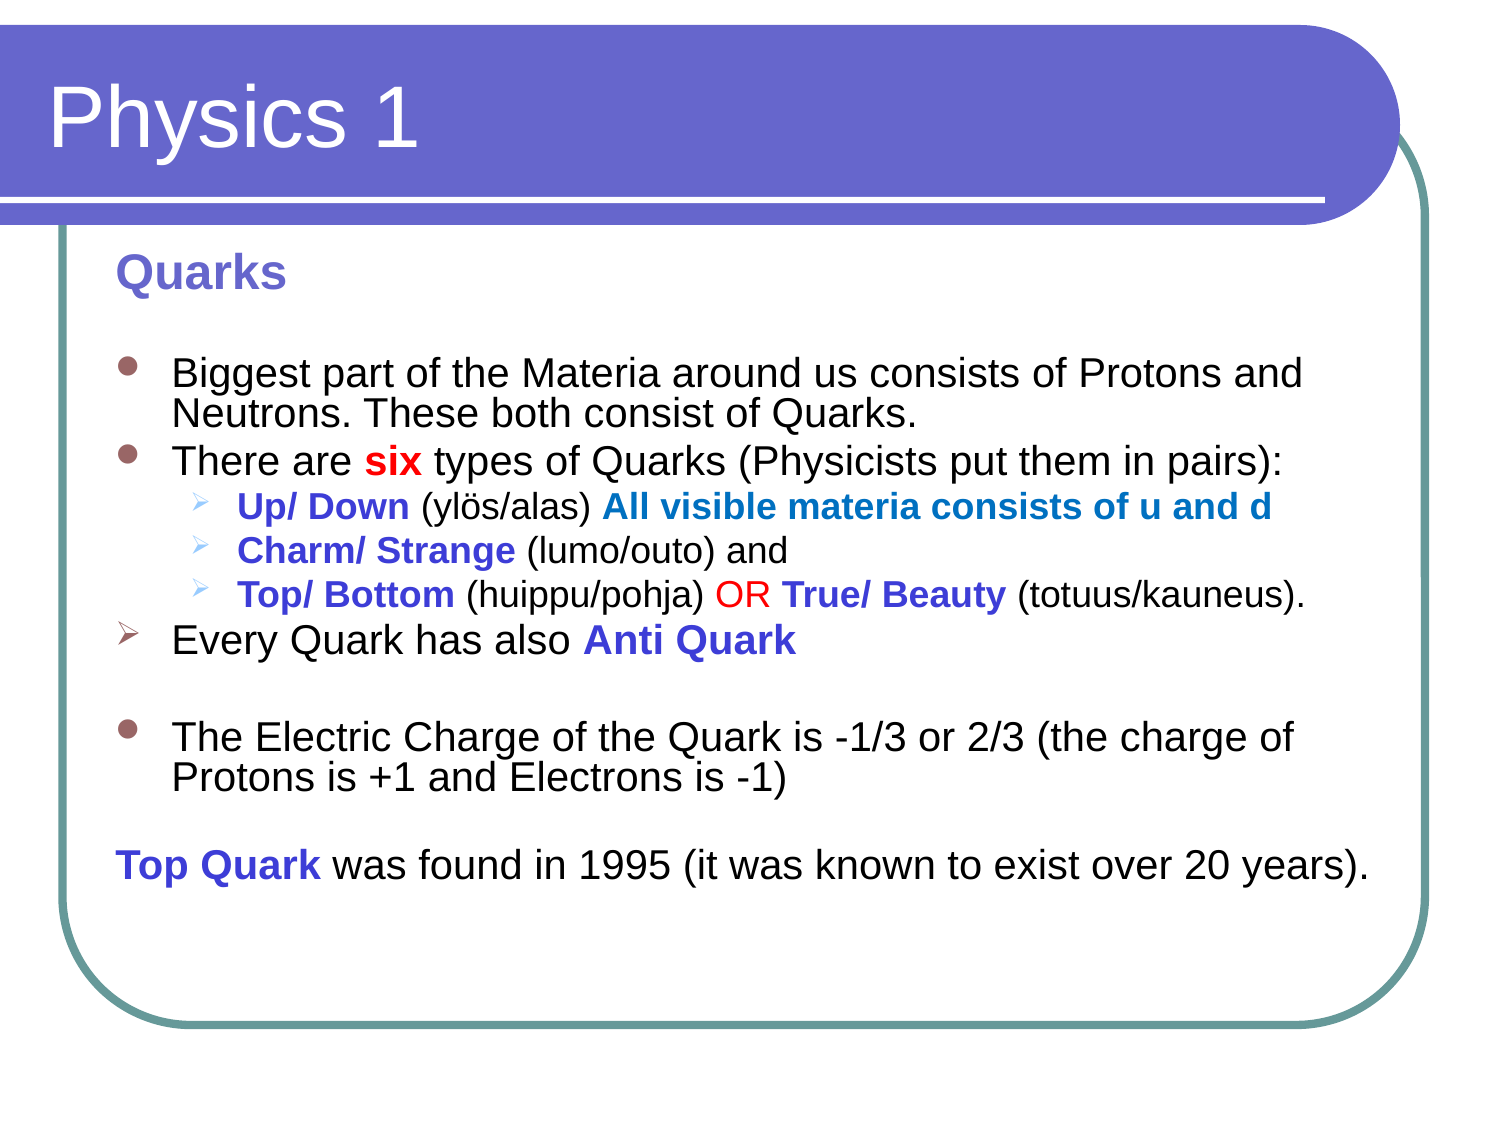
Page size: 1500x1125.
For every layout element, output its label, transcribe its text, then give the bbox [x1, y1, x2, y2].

list Quarks Biggest part of the Materia around us consists of Protons and Neutrons. These both consist of Quarks. There are six types of Quarks (Physicists put them in pairs): Up/ Down (ylös/alas) All visible materia consists of u and d Charm/ Strange (lumo/outo) and Top/ Bottom (huippu/pohja) OR True/ Beauty (totuus/kauneus). Every Quark has also Anti Quark The Electric Charge of the Quark is -1/3 or 2/3 (the charge of Protons is +1 and Electrons is -1) Top Quark was found in 1995 (it was known to exist over 20 years). [100, 243, 1401, 1000]
title Physics 1 [32, 37, 1347, 188]
